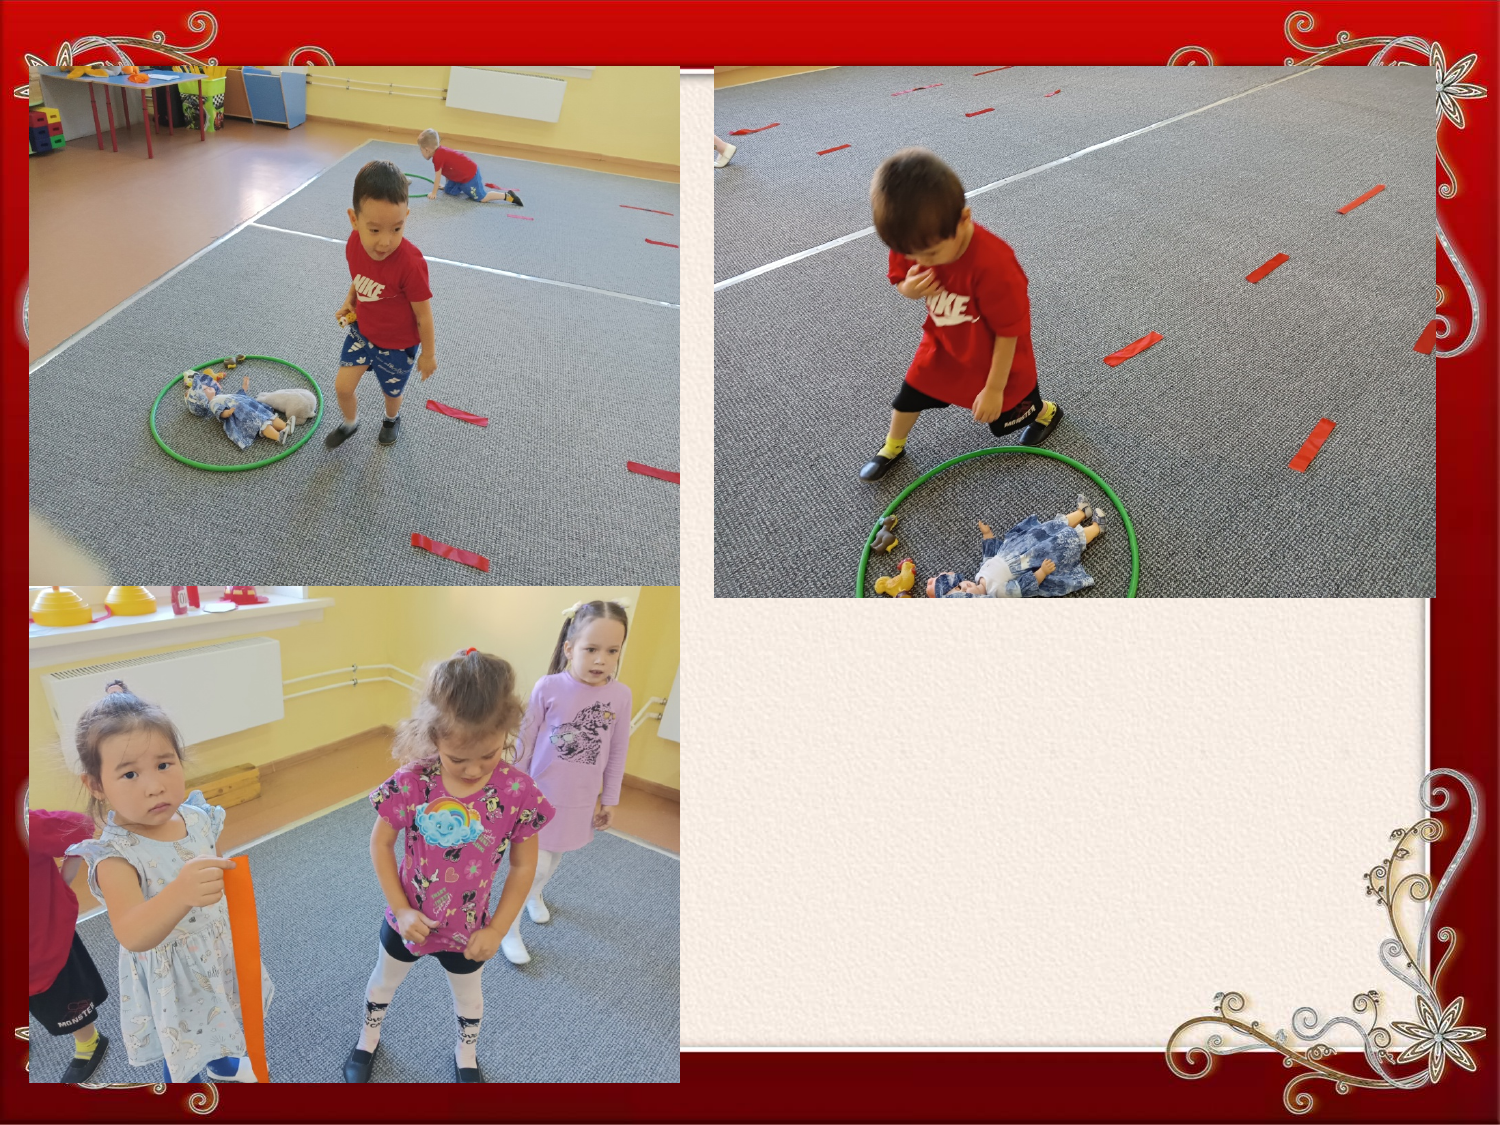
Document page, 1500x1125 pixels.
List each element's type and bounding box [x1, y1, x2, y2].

picture [714, 66, 1436, 598]
picture [29, 66, 680, 1083]
